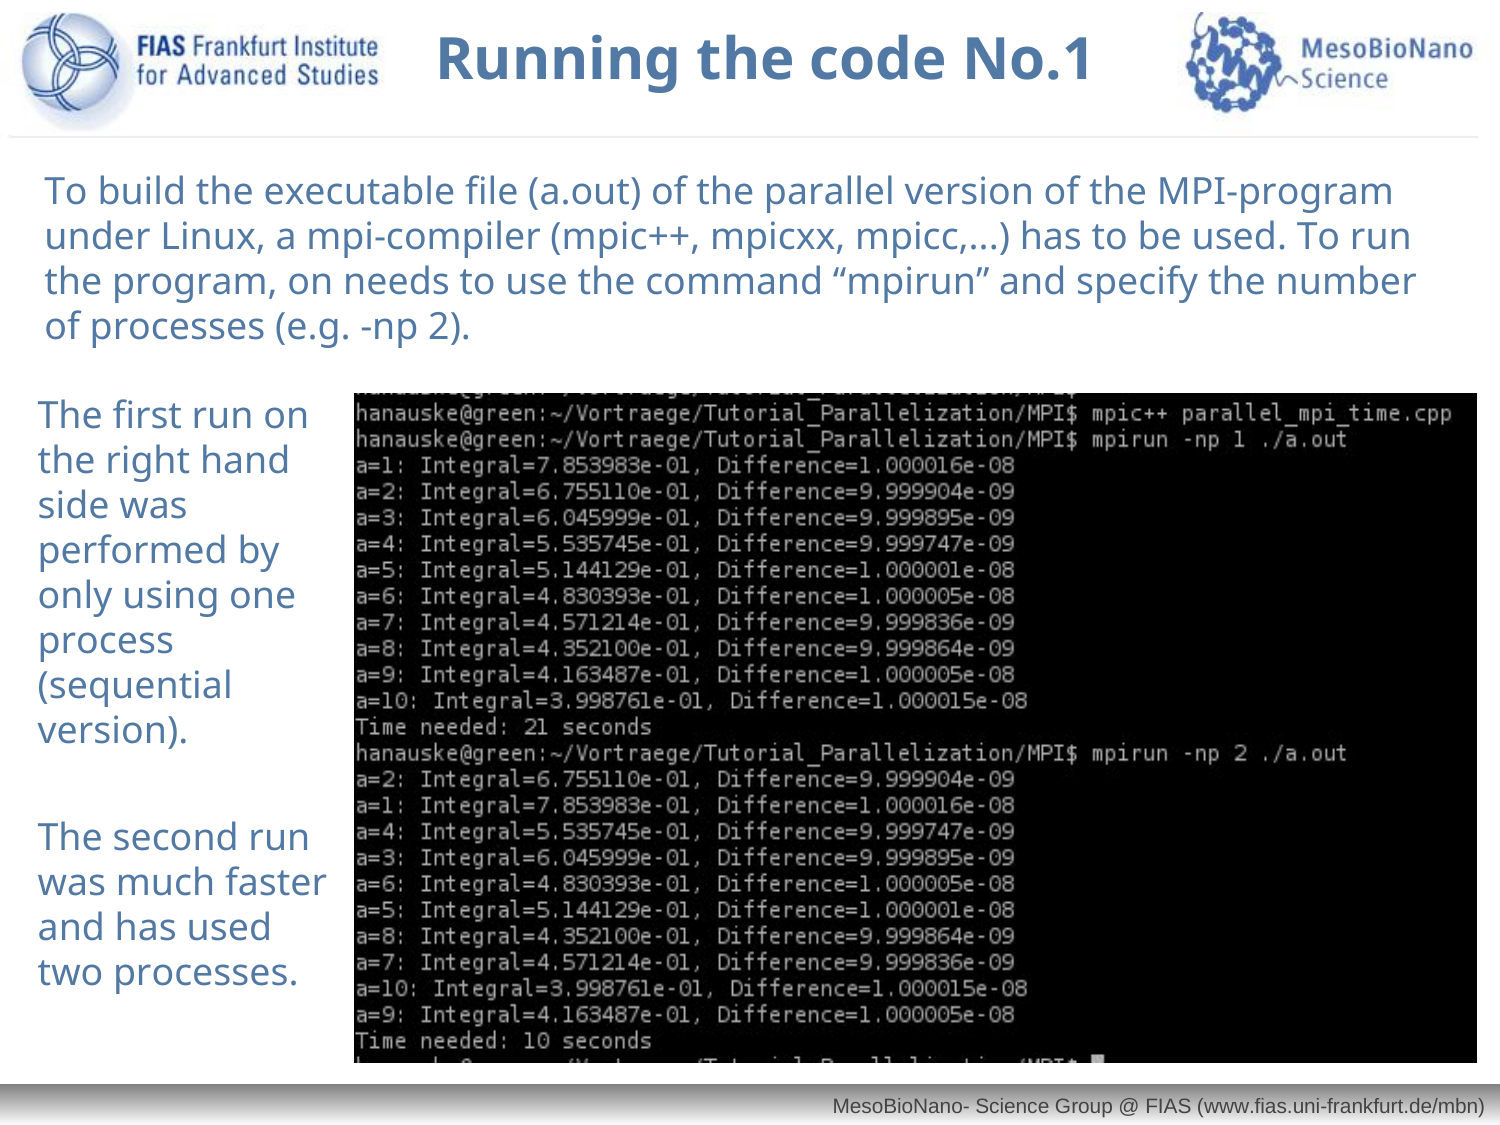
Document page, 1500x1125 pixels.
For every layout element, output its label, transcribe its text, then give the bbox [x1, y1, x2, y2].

text_box The first run on the right hand side was performed by only using one process (sequential version). The second run was much faster and has used two processes. [23, 383, 348, 1046]
picture [354, 393, 1477, 1063]
title Running the code No.1 [0, 0, 1499, 142]
text_box To build the executable file (a.out) of the parallel version of the MPI-program under Linux, a mpi-compiler (mpic++, mpicxx, mpicc,...) has to be used. To run the program, on needs to use the command “mpirun” and specify the number of processes (e.g. -np 2). [29, 159, 1477, 355]
